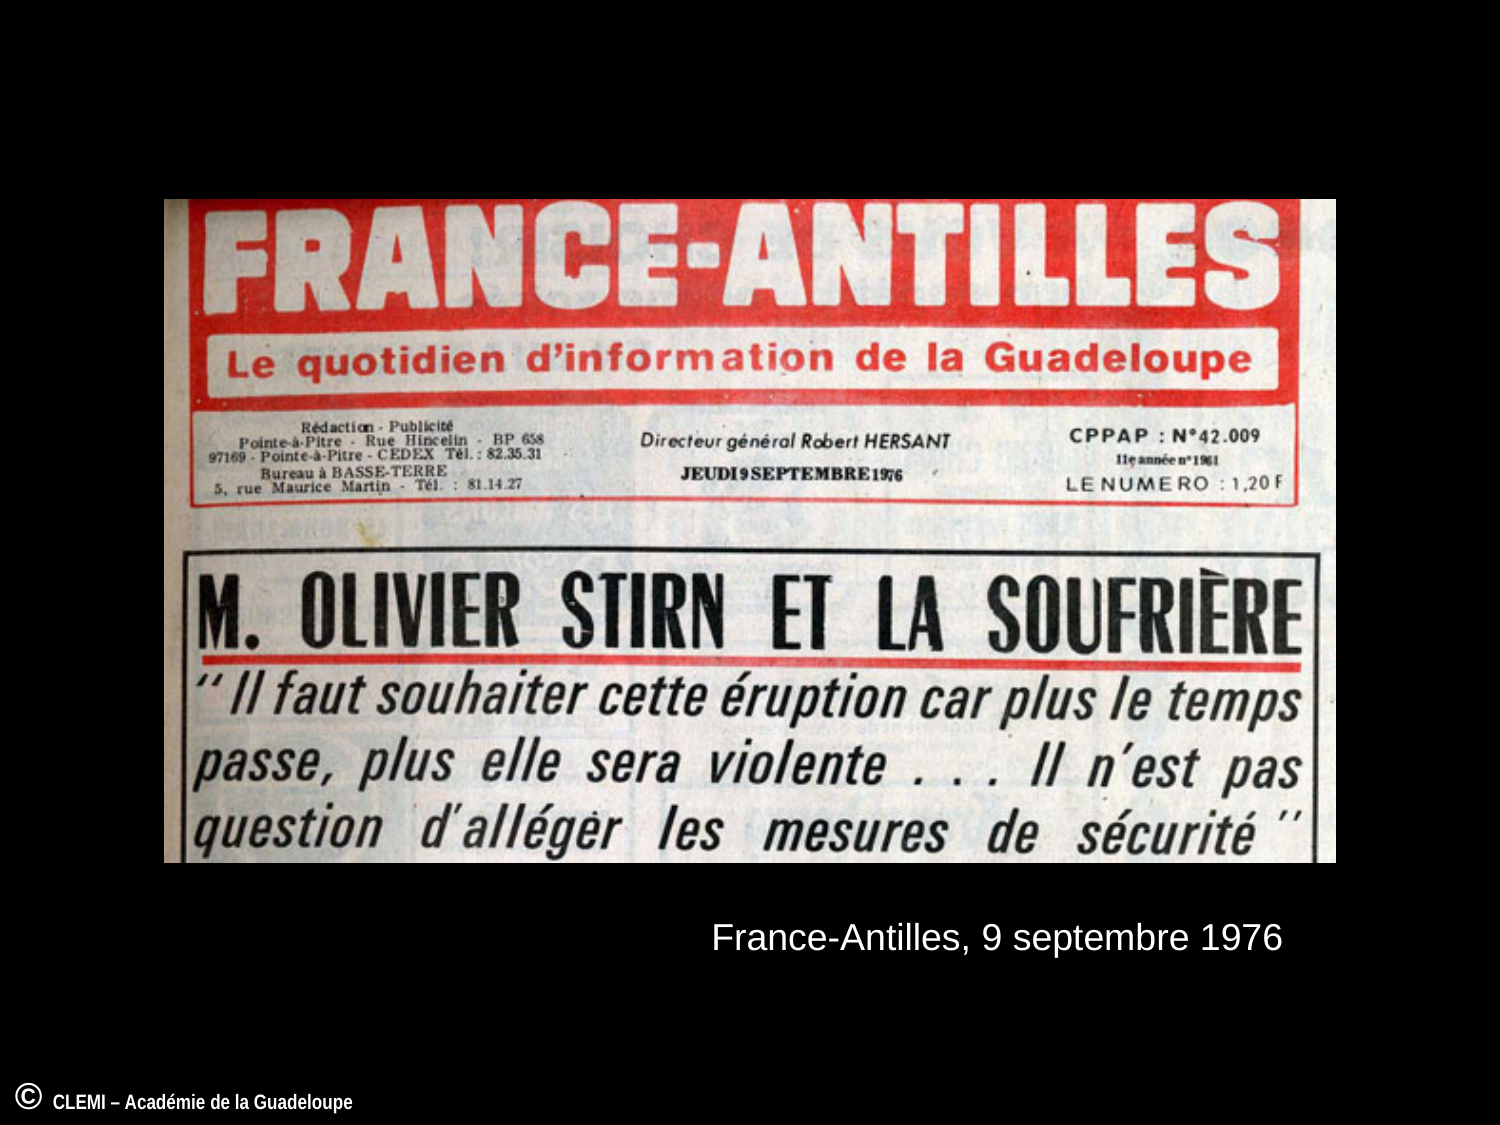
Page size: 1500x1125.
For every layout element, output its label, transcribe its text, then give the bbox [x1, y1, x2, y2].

text_box © CLEMI – Académie de la Guadeloupe [0, 1067, 575, 1125]
title France-Antilles, 9 septembre 1976 [527, 902, 1468, 973]
picture [164, 199, 1336, 864]
